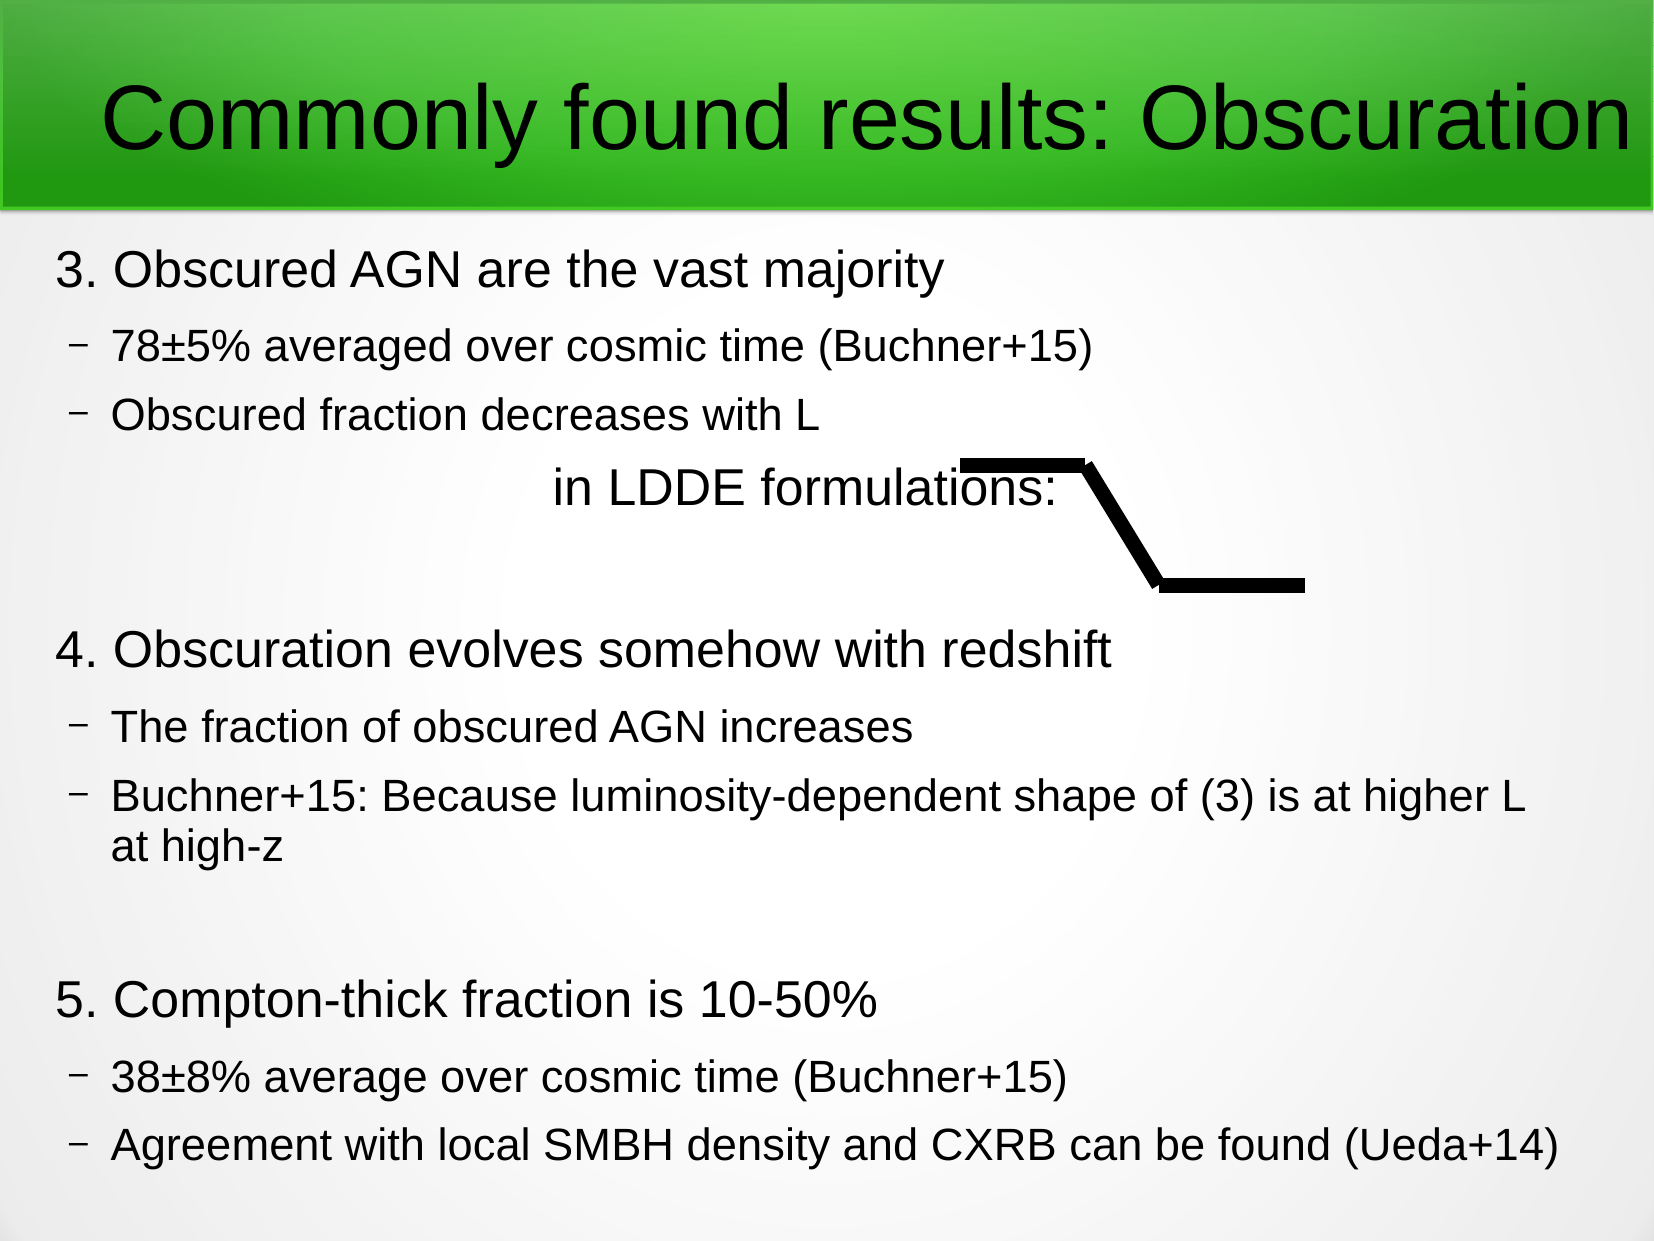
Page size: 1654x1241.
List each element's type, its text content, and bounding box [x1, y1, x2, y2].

list 3. Obscured AGN are the vast majority 78±5% averaged over cosmic time (Buchner+15) Obscured fraction decreases with L in LDDE formulations: 4. Obscuration evolves somehow with redshift The fraction of obscured AGN increases Buchner+15: Because luminosity-dependent shape of (3) is at higher L at high-z 5. Compton-thick fraction is 10-50% 38±8% average over cosmic time (Buchner+15) Agreement with local SMBH density and CXRB can be found (Ueda+14) [0, 240, 1571, 1231]
title Commonly found results: Obscuration [82, 15, 1654, 221]
